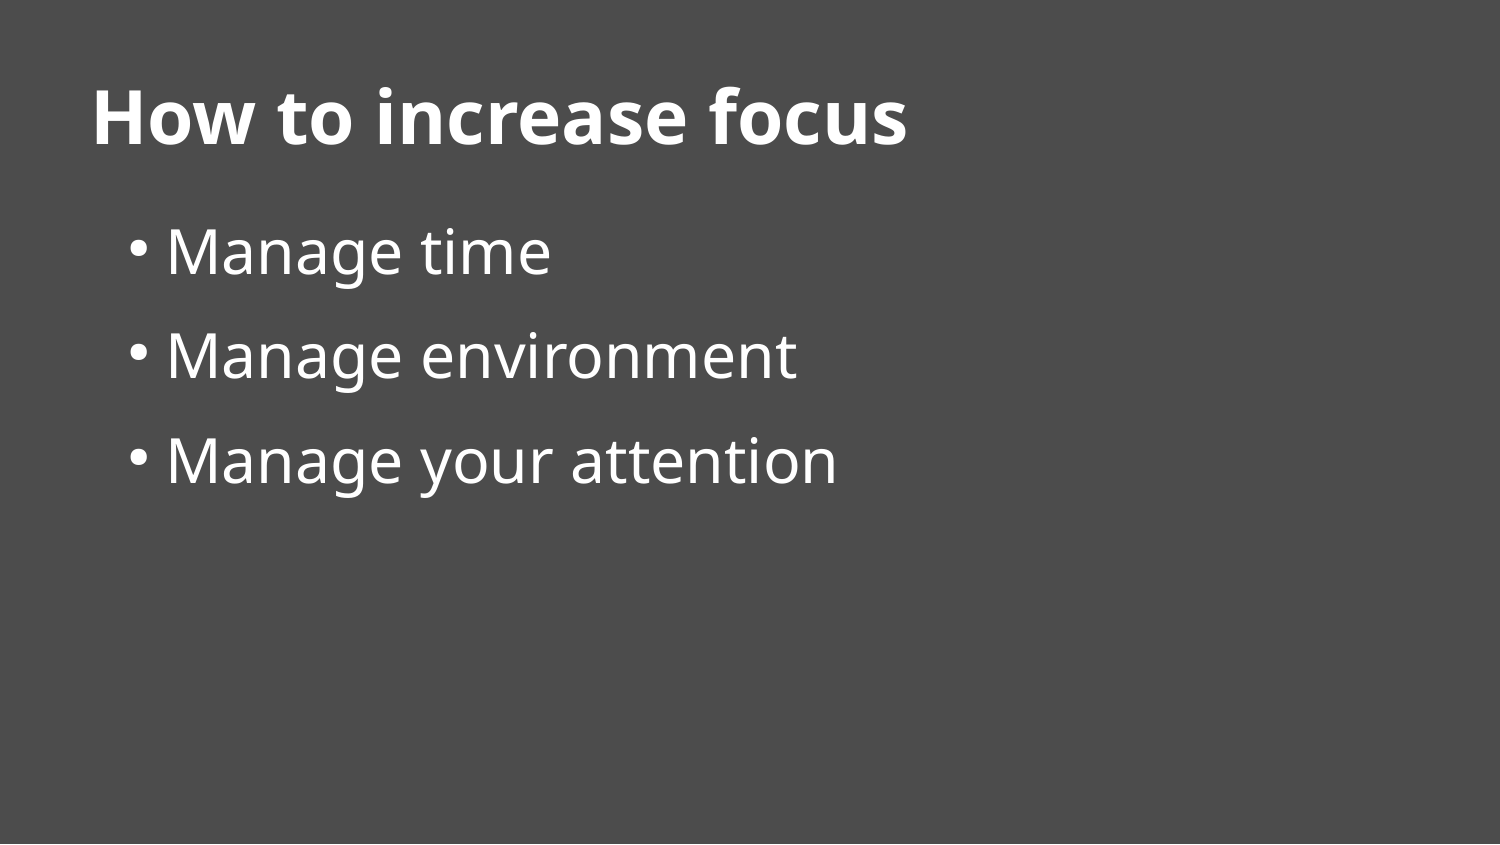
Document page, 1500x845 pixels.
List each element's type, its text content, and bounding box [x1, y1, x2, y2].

list Manage time Manage environment Manage your attention [75, 197, 1425, 809]
title How to increase focus [75, 33, 1425, 175]
